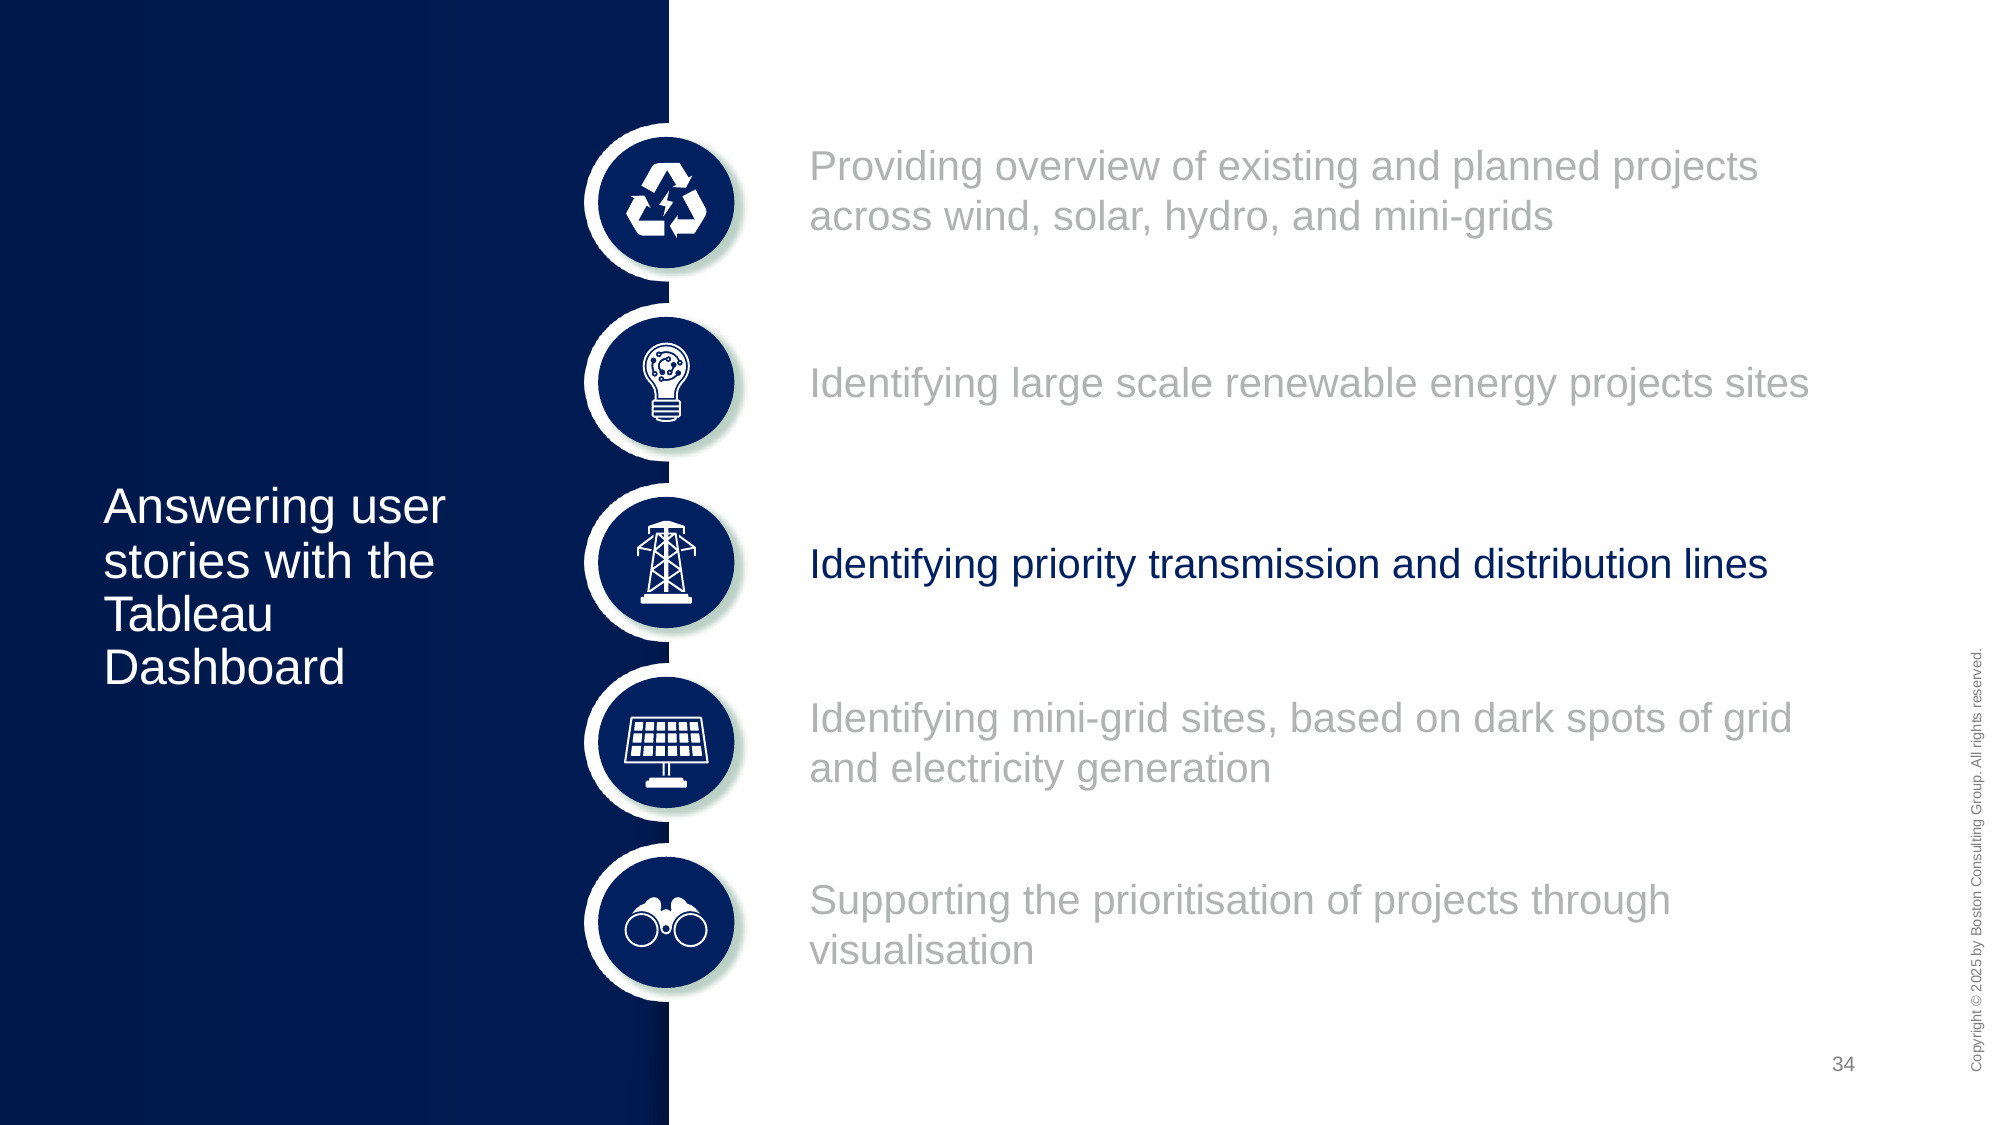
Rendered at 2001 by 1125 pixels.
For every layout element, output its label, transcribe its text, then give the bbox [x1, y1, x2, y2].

text_box Answering user stories with the Tableau Dashboard [101, 470, 527, 695]
text_box Identifying priority transmission and distribution lines [809, 537, 1812, 588]
picture [584, 303, 751, 464]
text_box Supporting the prioritisation of projects through visualisation [809, 870, 1812, 974]
picture [584, 843, 751, 1004]
picture [584, 483, 751, 644]
text_box Providing overview of existing and planned projects across wind, solar, hydro, and mini-grids [809, 138, 1812, 240]
text_box [598, 856, 735, 988]
text_box Identifying large scale renewable energy projects sites [809, 356, 1812, 407]
text_box [598, 496, 735, 629]
text_box [598, 316, 735, 449]
picture [584, 123, 751, 284]
text_box Identifying mini-grid sites, based on dark spots of grid and electricity generation [809, 690, 1812, 794]
picture [584, 663, 751, 824]
text_box [598, 676, 735, 809]
text_box [598, 136, 735, 269]
